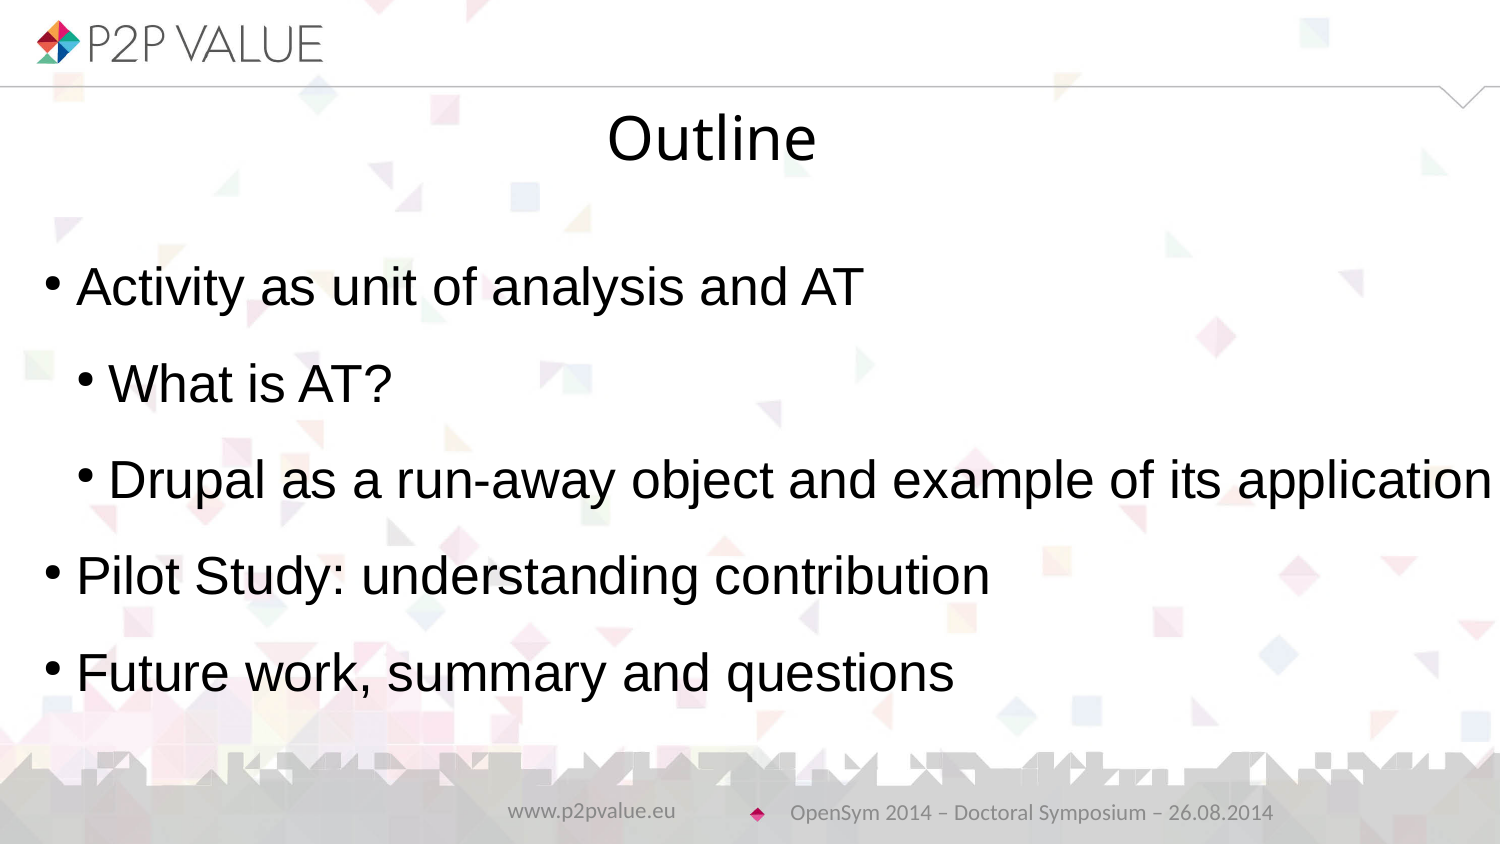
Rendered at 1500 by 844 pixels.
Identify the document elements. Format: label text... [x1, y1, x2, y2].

picture [0, 0, 1500, 844]
text_box www.p2pvalue.eu [501, 789, 720, 829]
text_box OpenSym 2014 – Doctoral Symposium – 26.08.2014 [777, 788, 1470, 834]
subtitle Activity as unit of analysis and AT What is AT? Drupal as a run-away object and example of its application Pilot Study: understanding contribution Future work, summary and questions [30, 213, 1500, 769]
title Outline [60, 92, 1366, 181]
